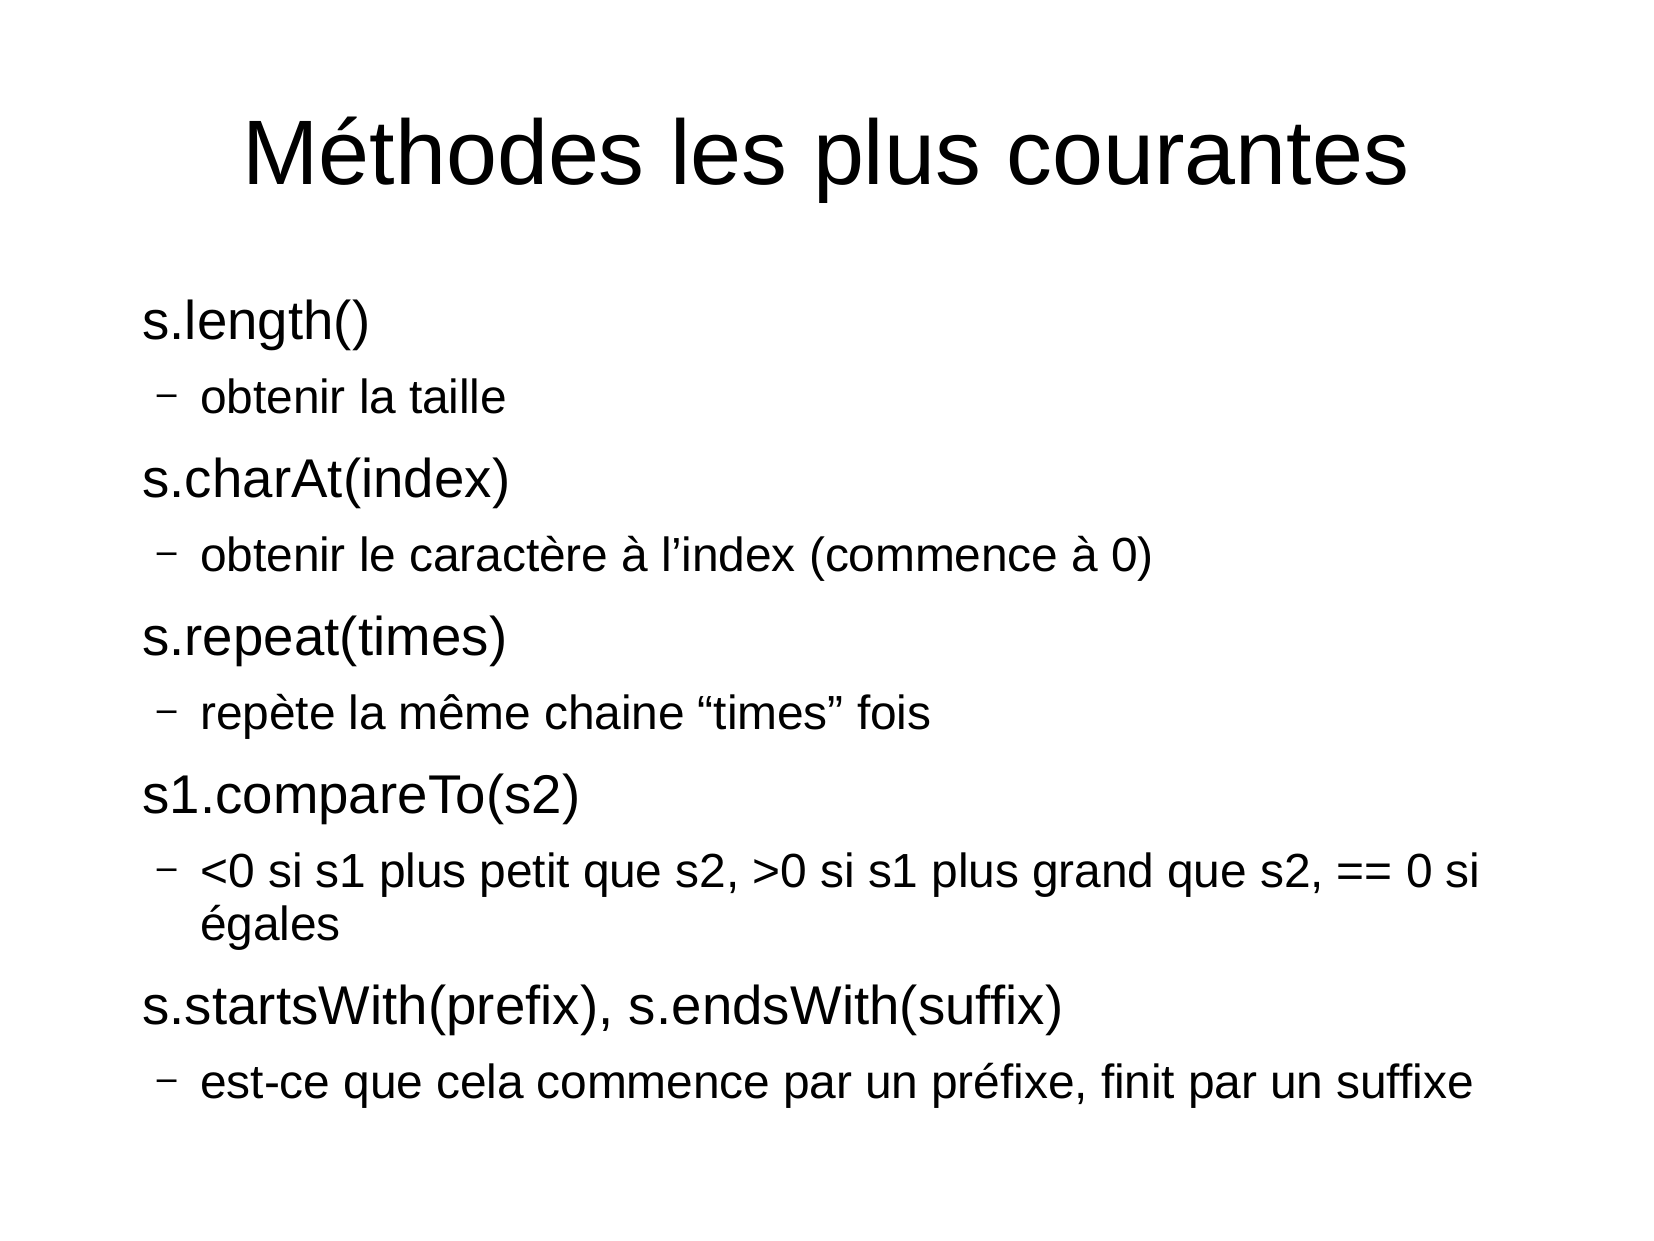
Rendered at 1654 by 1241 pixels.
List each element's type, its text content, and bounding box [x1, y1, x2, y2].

title Méthodes les plus courantes [82, 49, 1571, 257]
list s.length() obtenir la taille s.charAt(index) obtenir le caractère à l’index (commence à 0) s.repeat(times) repète la même chaine “times” fois s1.compareTo(s2) <0 si s1 plus petit que s2, >0 si s1 plus grand que s2, == 0 si égales s.startsWith(prefix), s.endsWith(suffix) est-ce que cela commence par un préfixe, finit par un suffixe [84, 290, 1573, 1111]
